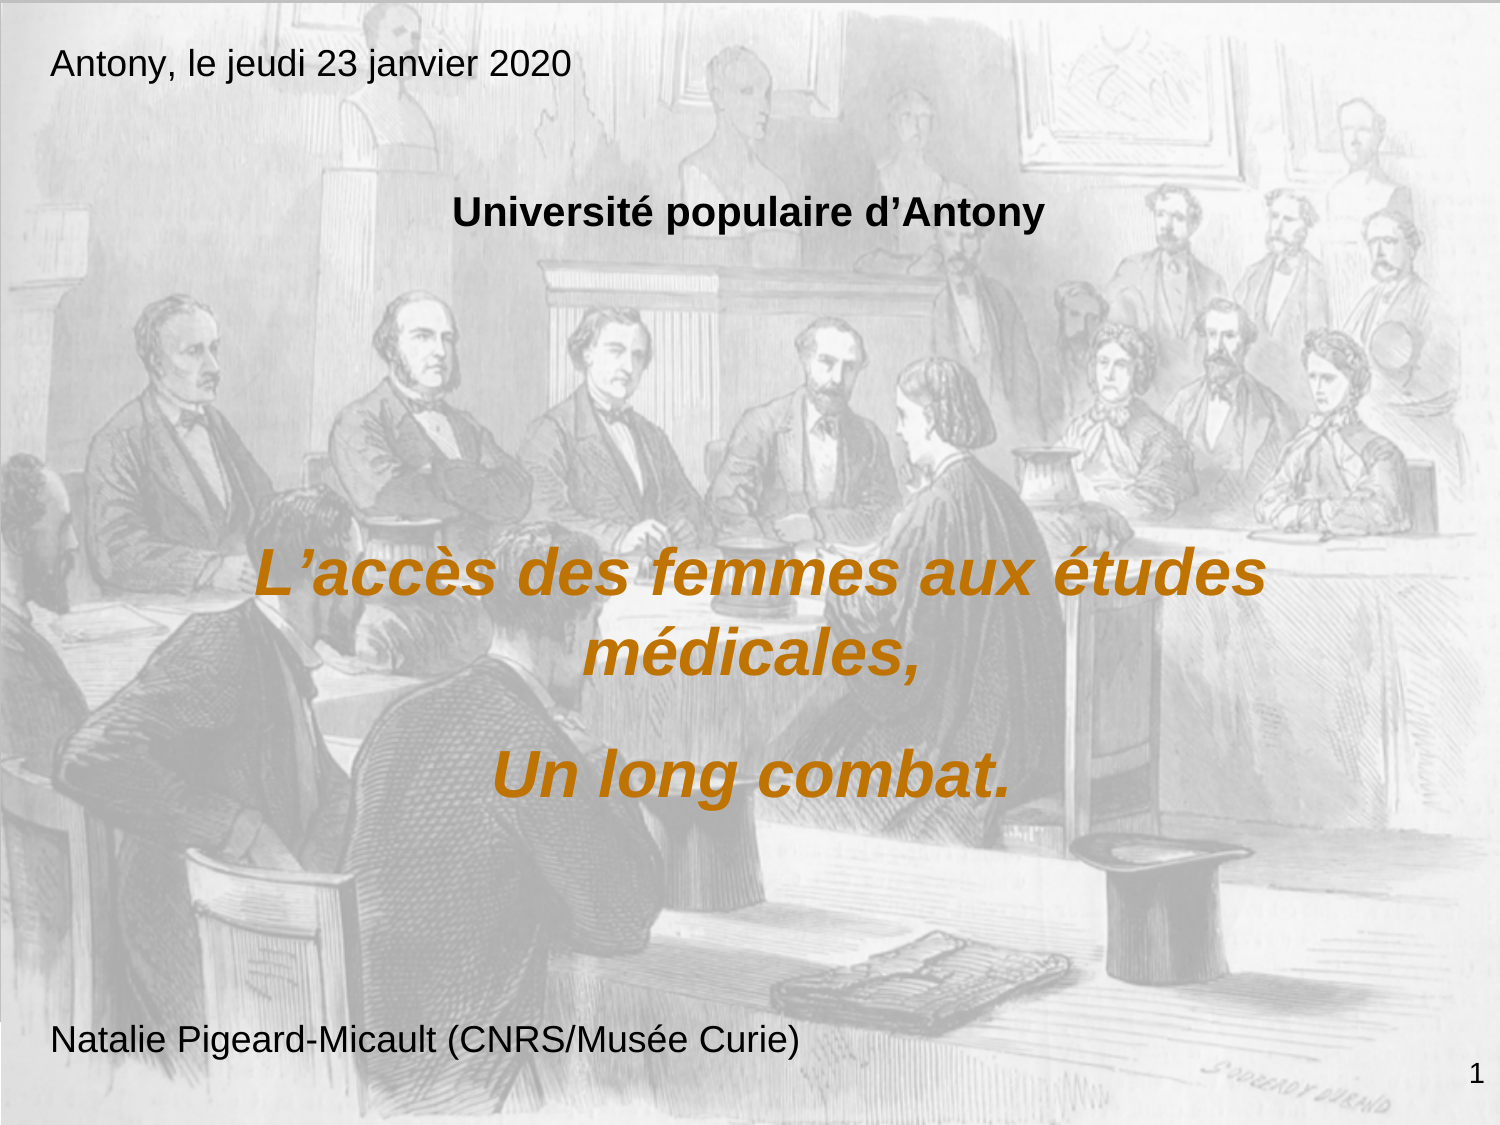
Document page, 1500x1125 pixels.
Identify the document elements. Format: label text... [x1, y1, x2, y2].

text_box Université populaire d’Antony [206, 176, 1292, 243]
text_box Natalie Pigeard-Micault (CNRS/Musée Curie) [35, 1007, 889, 1086]
text_box Antony, le jeudi 23 janvier 2020 [35, 30, 765, 92]
text_box <numéro> [1387, 1046, 1500, 1125]
text_box L’accès des femmes aux études médicales, Un long combat. [76, 521, 1447, 819]
picture [0, 3, 1500, 1125]
